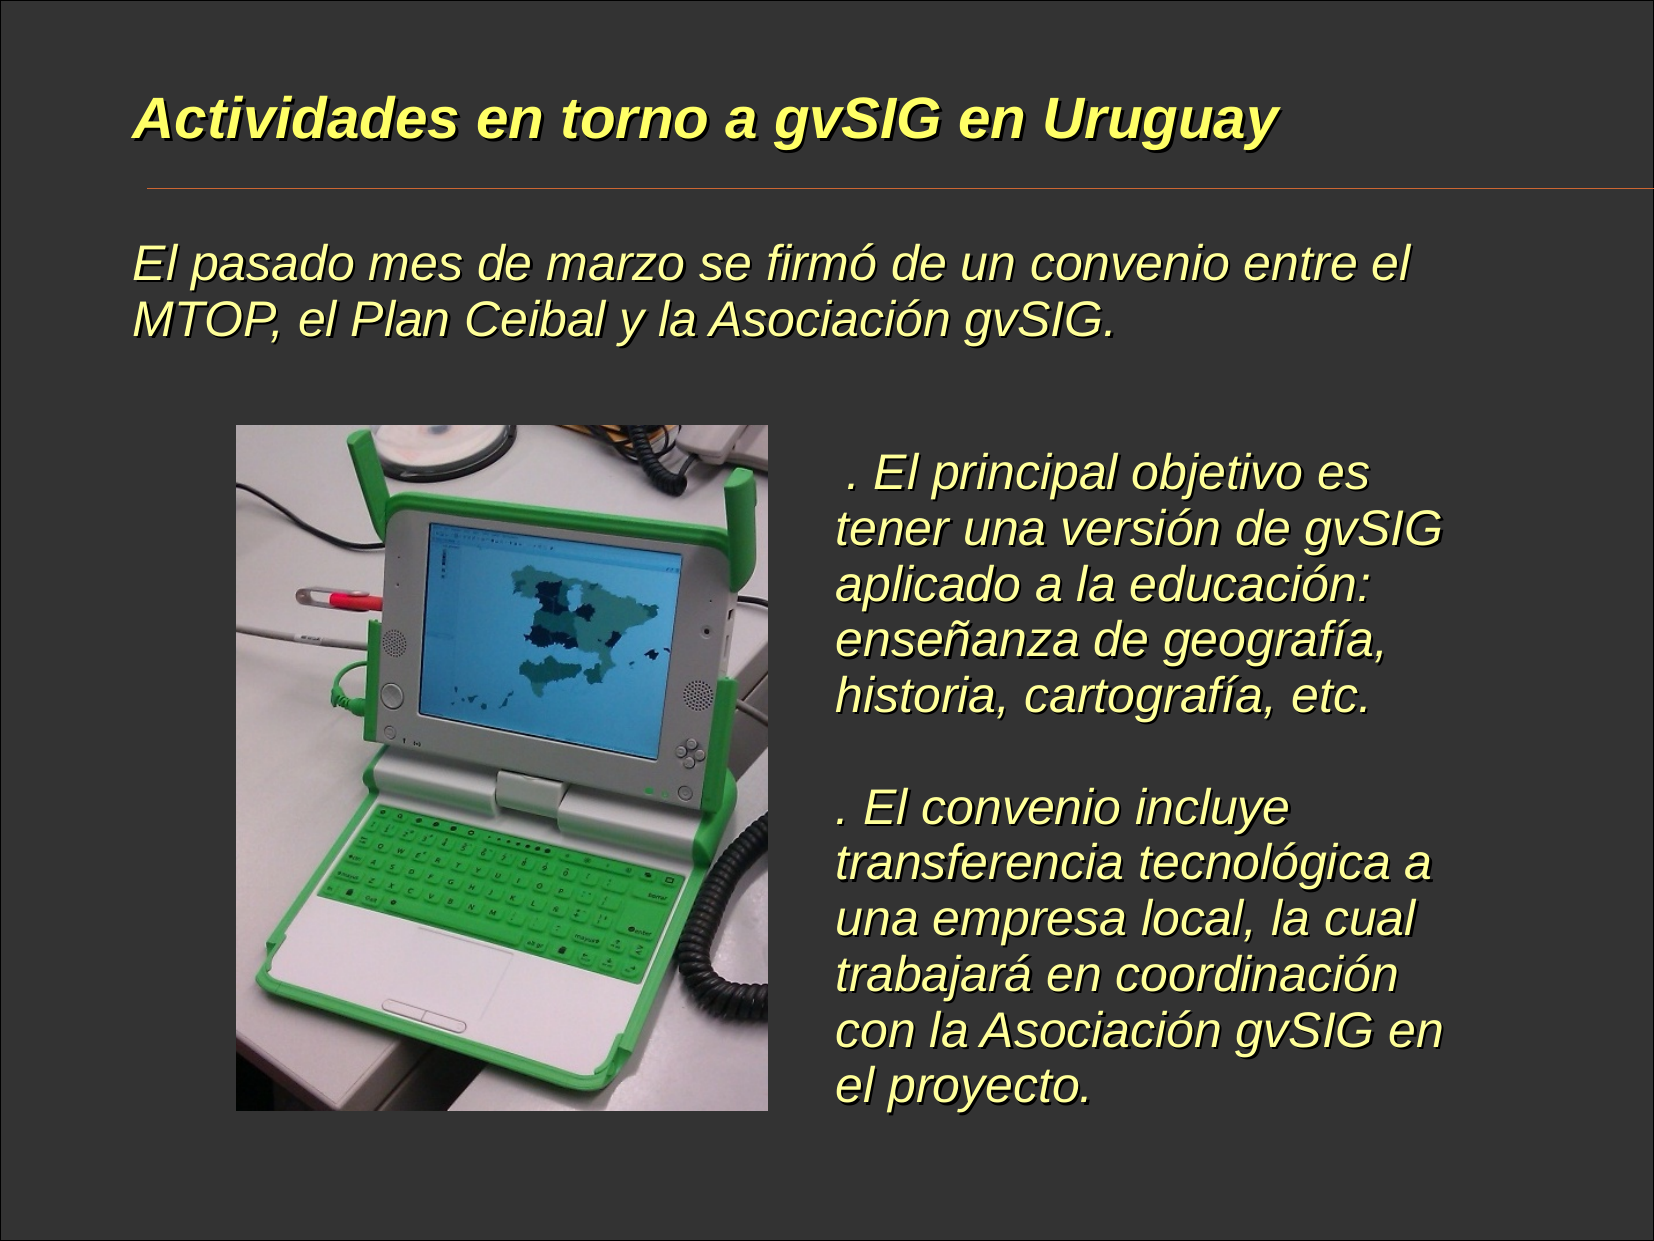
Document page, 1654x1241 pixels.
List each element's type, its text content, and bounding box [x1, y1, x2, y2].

text_box El pasado mes de marzo se firmó de un convenio entre el MTOP, el Plan Ceibal y la Asociación gvSIG. [118, 228, 1477, 355]
text_box [0, 0, 1654, 1241]
text_box Actividades en torno a gvSIG en Uruguay [118, 78, 1536, 169]
picture [236, 425, 768, 1111]
text_box . El principal objetivo es tener una versión de gvSIG aplicado a la educación: enseñanza de geografía, historia, cartografía, etc. . El convenio incluye transferencia tecnológica a una empresa local, la cual trabajará en coordinación con la Asociación gvSIG en el proyecto. [820, 437, 1471, 1121]
